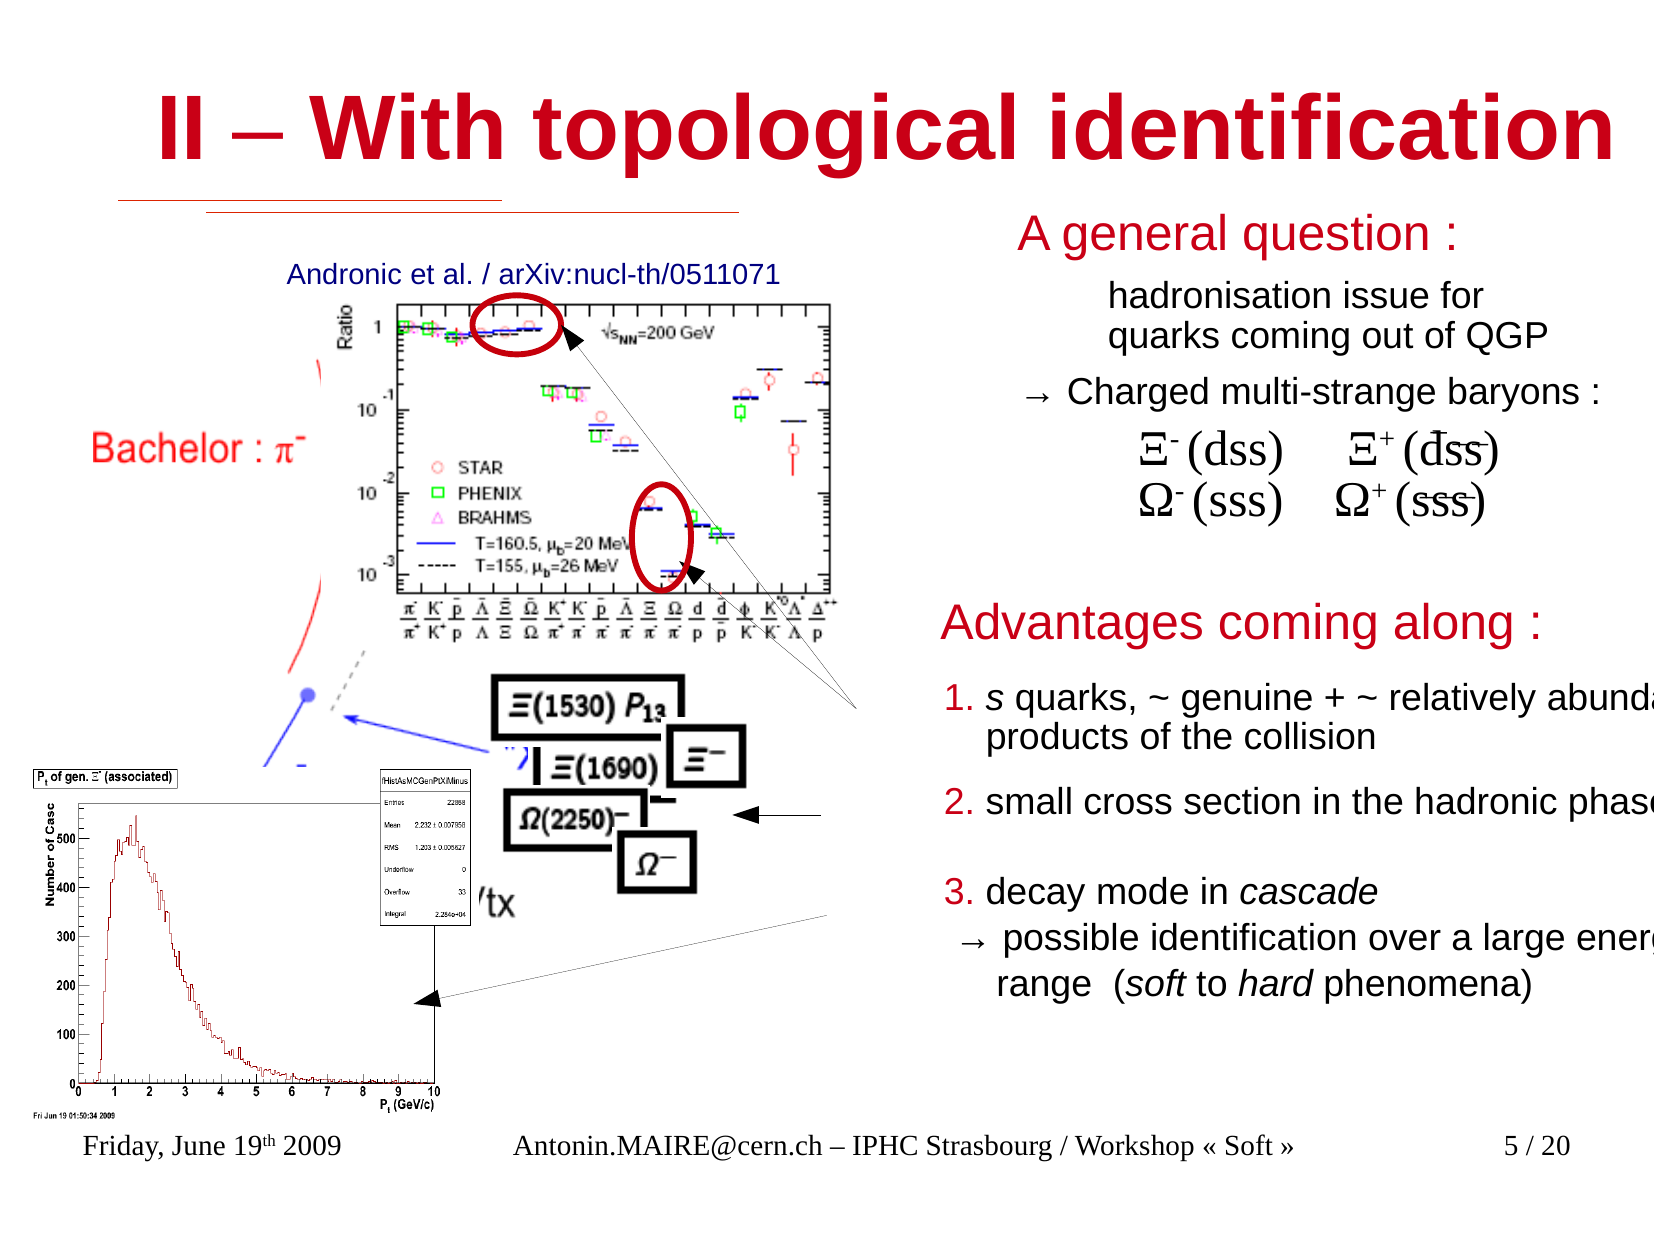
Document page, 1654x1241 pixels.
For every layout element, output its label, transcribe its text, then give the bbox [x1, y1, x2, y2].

picture [476, 299, 558, 351]
text_box Advantages coming along : 1. s quarks, ~ genuine + ~ relatively abundant products of the collision 2. small cross section in the hadronic phase 3. decay mode in cascade → possible identification over a large energy range (soft to hard phenomena) [897, 590, 1571, 1133]
text_box Andronic et al. / arXiv:nucl-th/0511071 [271, 250, 797, 298]
text_box → Charged multi-strange baryons : Ξ- (dss) Ξ+ (dss) Ω- (sss) Ω+ (sss) [1004, 366, 1654, 546]
picture [546, 282, 857, 650]
picture [29, 298, 810, 1123]
picture [638, 932, 751, 957]
title II – With topological identification [82, 49, 1625, 207]
text_box A general question : hadronisation issue for quarks coming out of QGP [974, 201, 1547, 343]
picture [635, 488, 688, 587]
